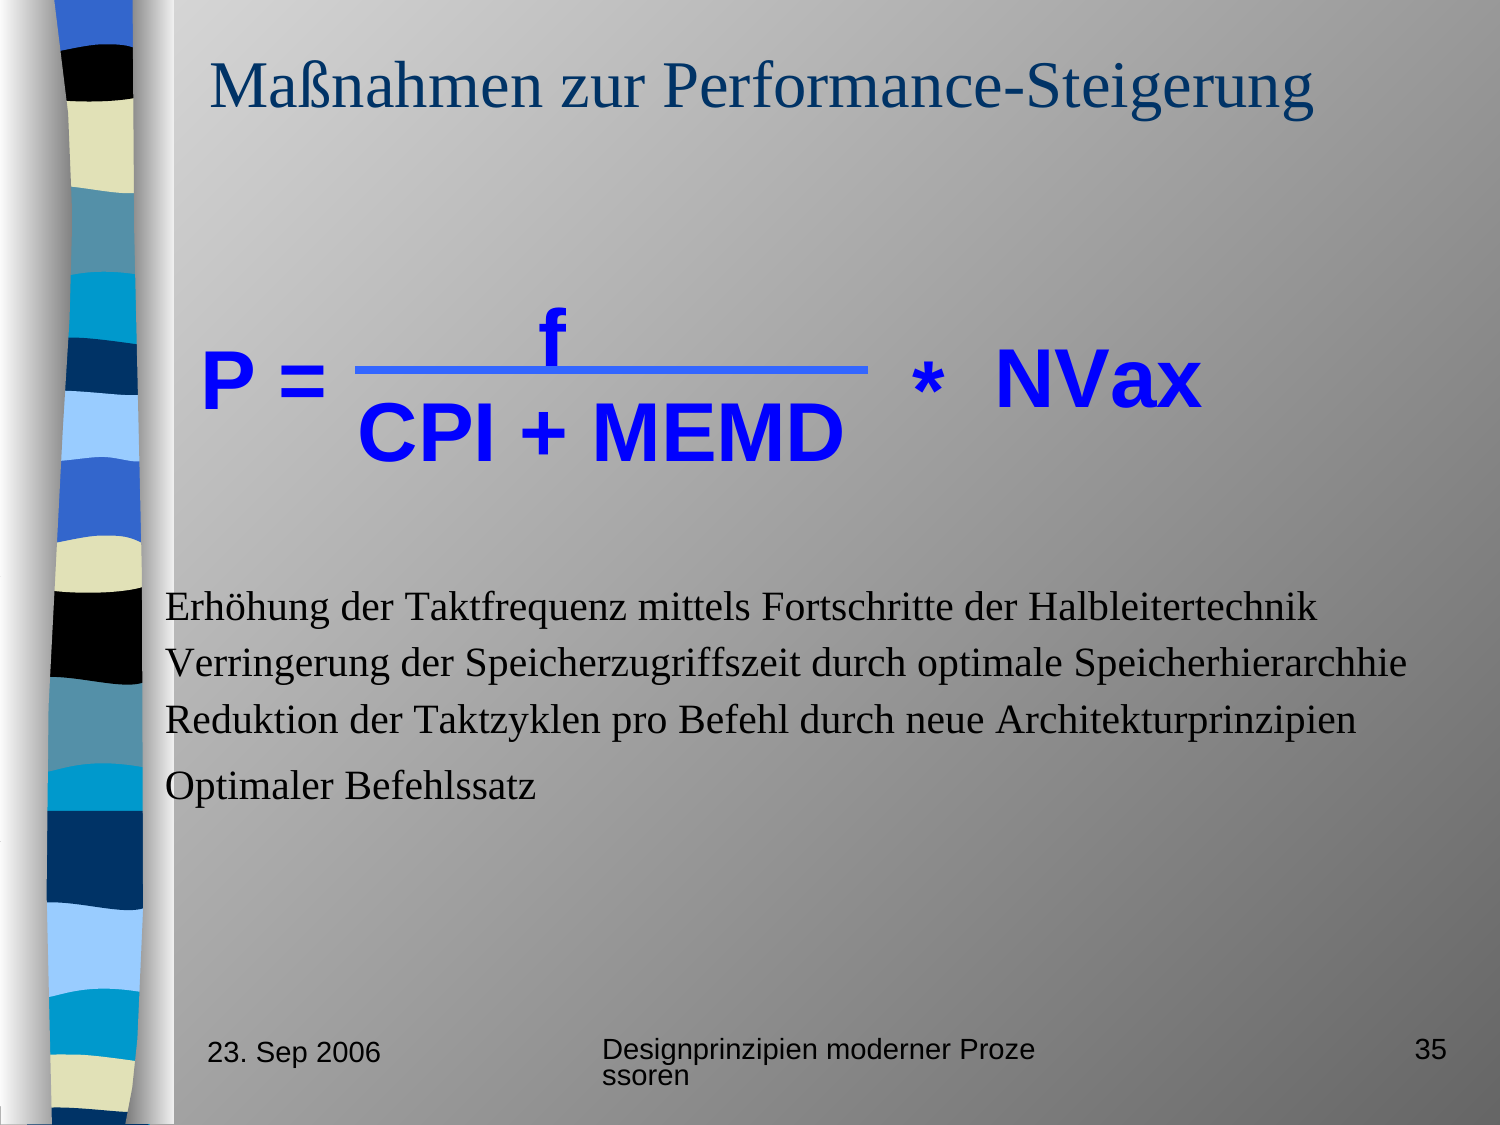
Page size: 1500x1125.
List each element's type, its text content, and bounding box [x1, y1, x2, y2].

list Erhöhung der Taktfrequenz mittels Fortschritte der Halbleitertechnik Verringerung der Speicherzugriffszeit durch optimale Speicherhierarchhie Reduktion der Taktzyklen pro Befehl durch neue Architekturprinzipien Optimaler Befehlssatz [149, 575, 1500, 926]
chart [197, 287, 1300, 526]
title Maßnahmen zur Performance-Steigerung [194, 0, 1470, 182]
